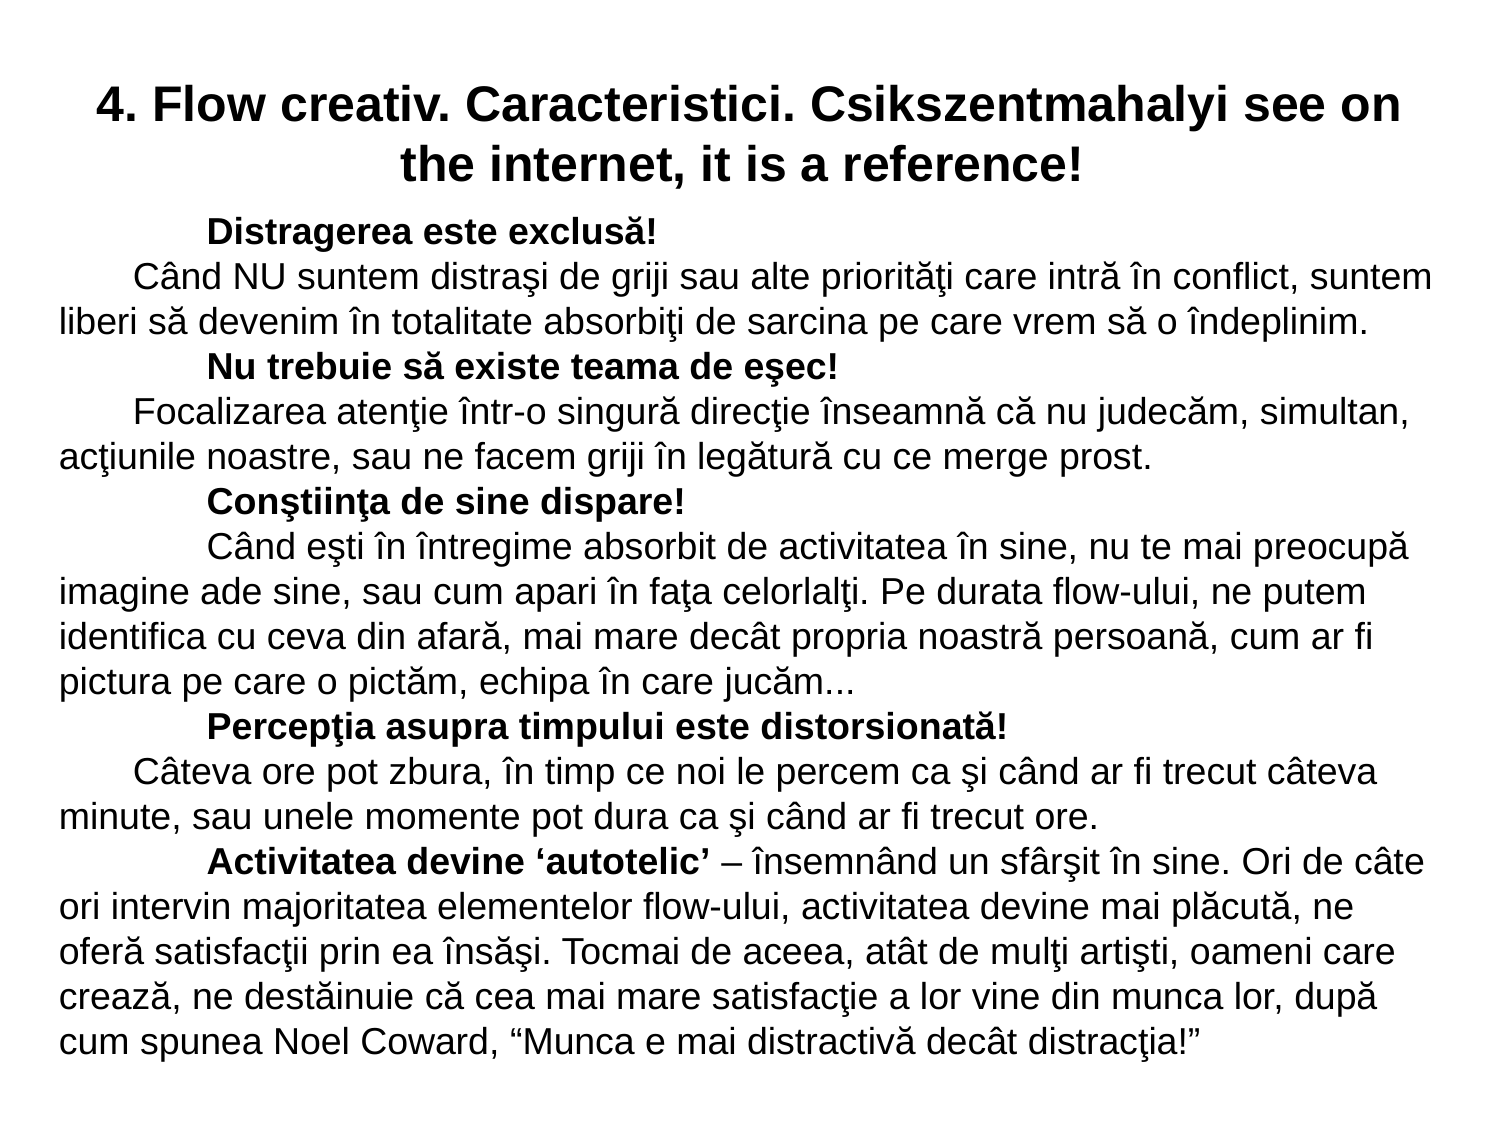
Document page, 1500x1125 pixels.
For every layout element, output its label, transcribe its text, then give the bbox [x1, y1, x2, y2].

list Distragerea este exclusă! Când NU suntem distraşi de griji sau alte priorităţi care intră în conflict, suntem liberi să devenim în totalitate absorbiţi de sarcina pe care vrem să o îndeplinim. Nu trebuie să existe teama de eşec! Focalizarea atenţie într-o singură direcţie înseamnă că nu judecăm, simultan, acţiunile noastre, sau ne facem griji în legătură cu ce merge prost. Conştiinţa de sine dispare! Când eşti în întregime absorbit de activitatea în sine, nu te mai preocupă imagine ade sine, sau cum apari în faţa celorlalţi. Pe durata flow-ului, ne putem identifica cu ceva din afară, mai mare decât propria noastră persoană, cum ar fi pictura pe care o pictăm, echipa în care jucăm... Percepţia asupra timpului este distorsionată! Câteva ore pot zbura, în timp ce noi le percem ca şi când ar fi trecut câteva minute, sau unele momente pot dura ca şi când ar fi trecut ore. Activitatea devine ‘autotelic’ – însemnând un sfârşit în sine. Ori de câte ori intervin majoritatea elementelor flow-ului, activitatea devine mai plăcută, ne oferă satisfacţii prin ea însăşi. Tocmai de aceea, atât de mulţi artişti, oameni care crează, ne destăinuie că cea mai mare satisfacţie a lor vine din munca lor, după cum spunea Noel Coward, “Munca e mai distractivă decât distracţia!” [44, 199, 1465, 1067]
title 4. Flow creativ. Caracteristici. Csikszentmahalyi see on the internet, it is a reference! [51, 64, 1449, 240]
